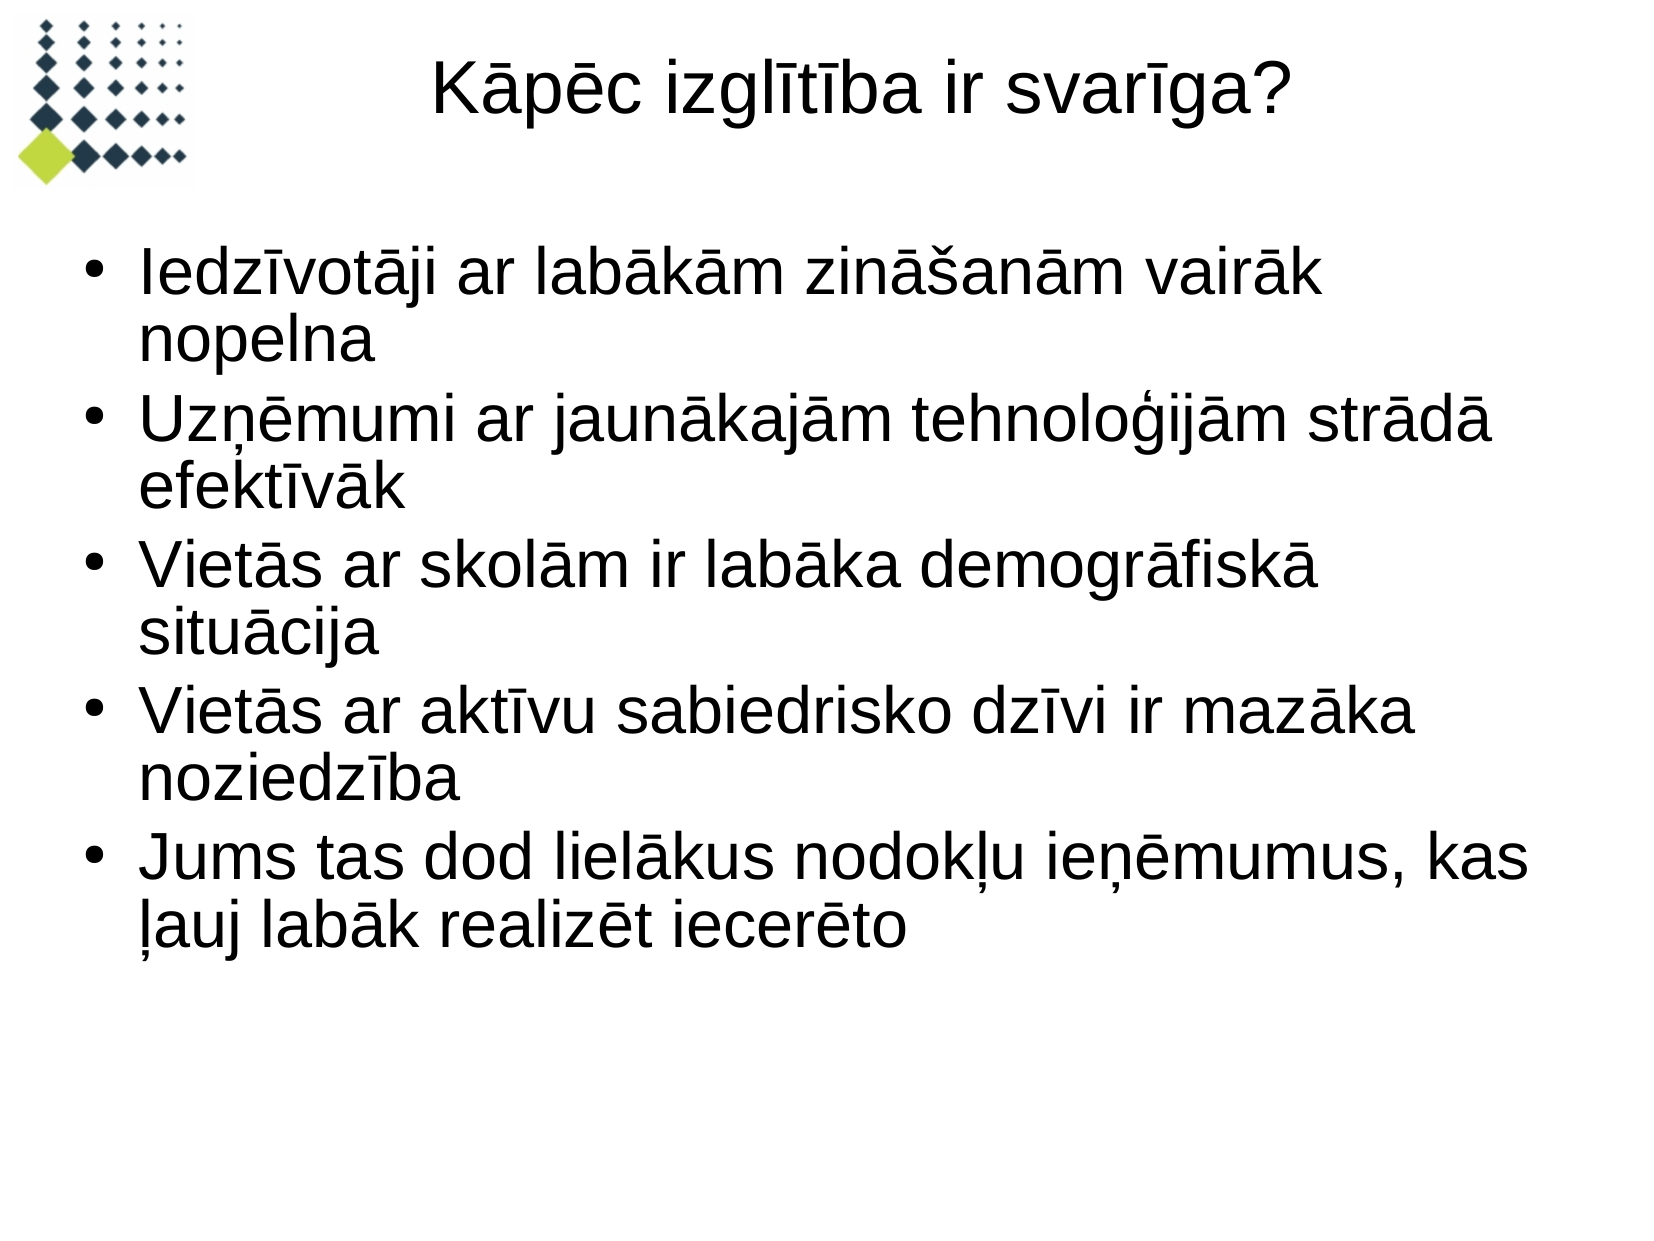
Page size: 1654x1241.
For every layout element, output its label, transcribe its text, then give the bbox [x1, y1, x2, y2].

picture [12, 12, 196, 189]
list Iedzīvotāji ar labākām zināšanām vairāk nopelna Uzņēmumi ar jaunākajām tehnoloģijām strādā efektīvāk Vietās ar skolām ir labāka demogrāfiskā situācija Vietās ar aktīvu sabiedrisko dzīvi ir mazāka noziedzība Jums tas dod lielākus nodokļu ieņēmumus, kas ļauj labāk realizēt iecerēto [82, 236, 1569, 1107]
title Kāpēc izglītība ir svarīga? [153, 48, 1571, 133]
